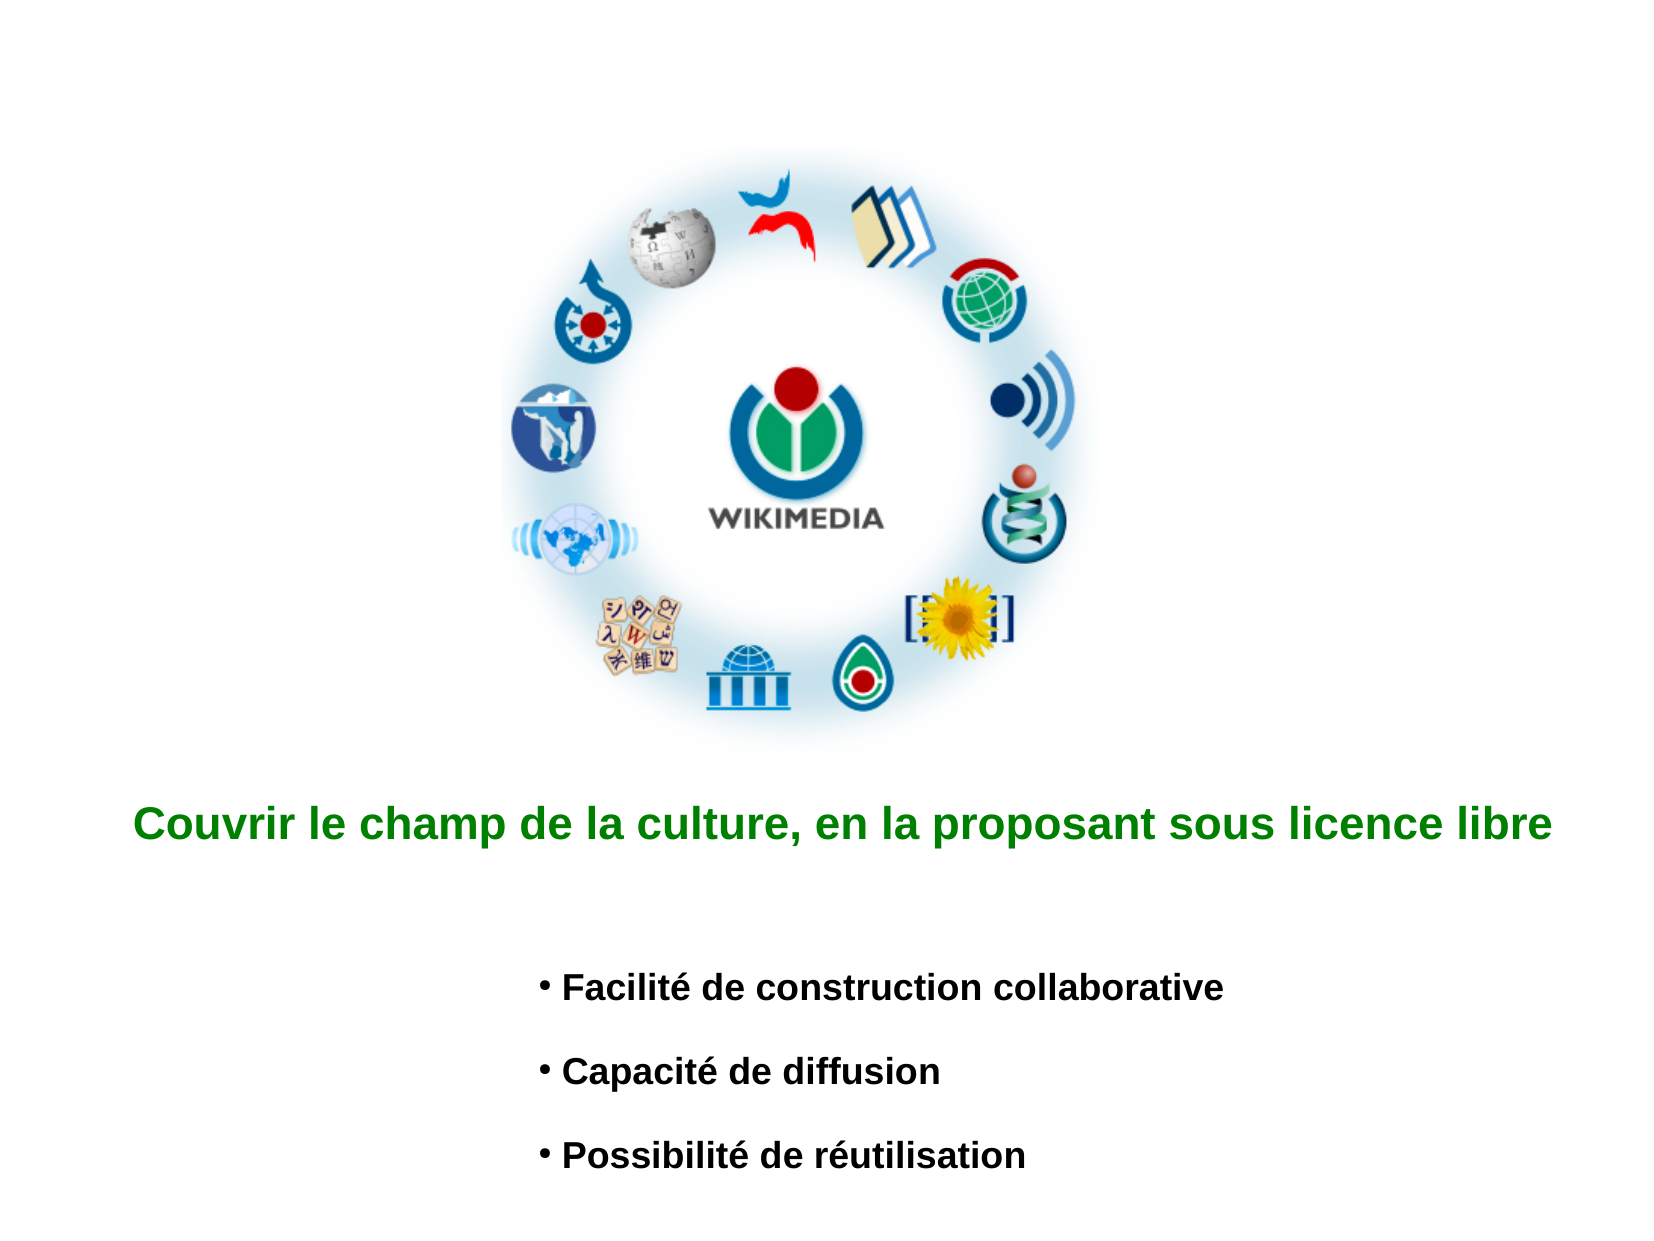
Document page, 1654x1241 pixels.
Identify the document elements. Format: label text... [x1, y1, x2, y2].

text_box Facilité de construction collaborative Capacité de diffusion Possibilité de réutilisation [523, 916, 1240, 1142]
picture [501, 145, 1115, 768]
text_box Couvrir le champ de la culture, en la proposant sous licence libre [118, 790, 1569, 857]
